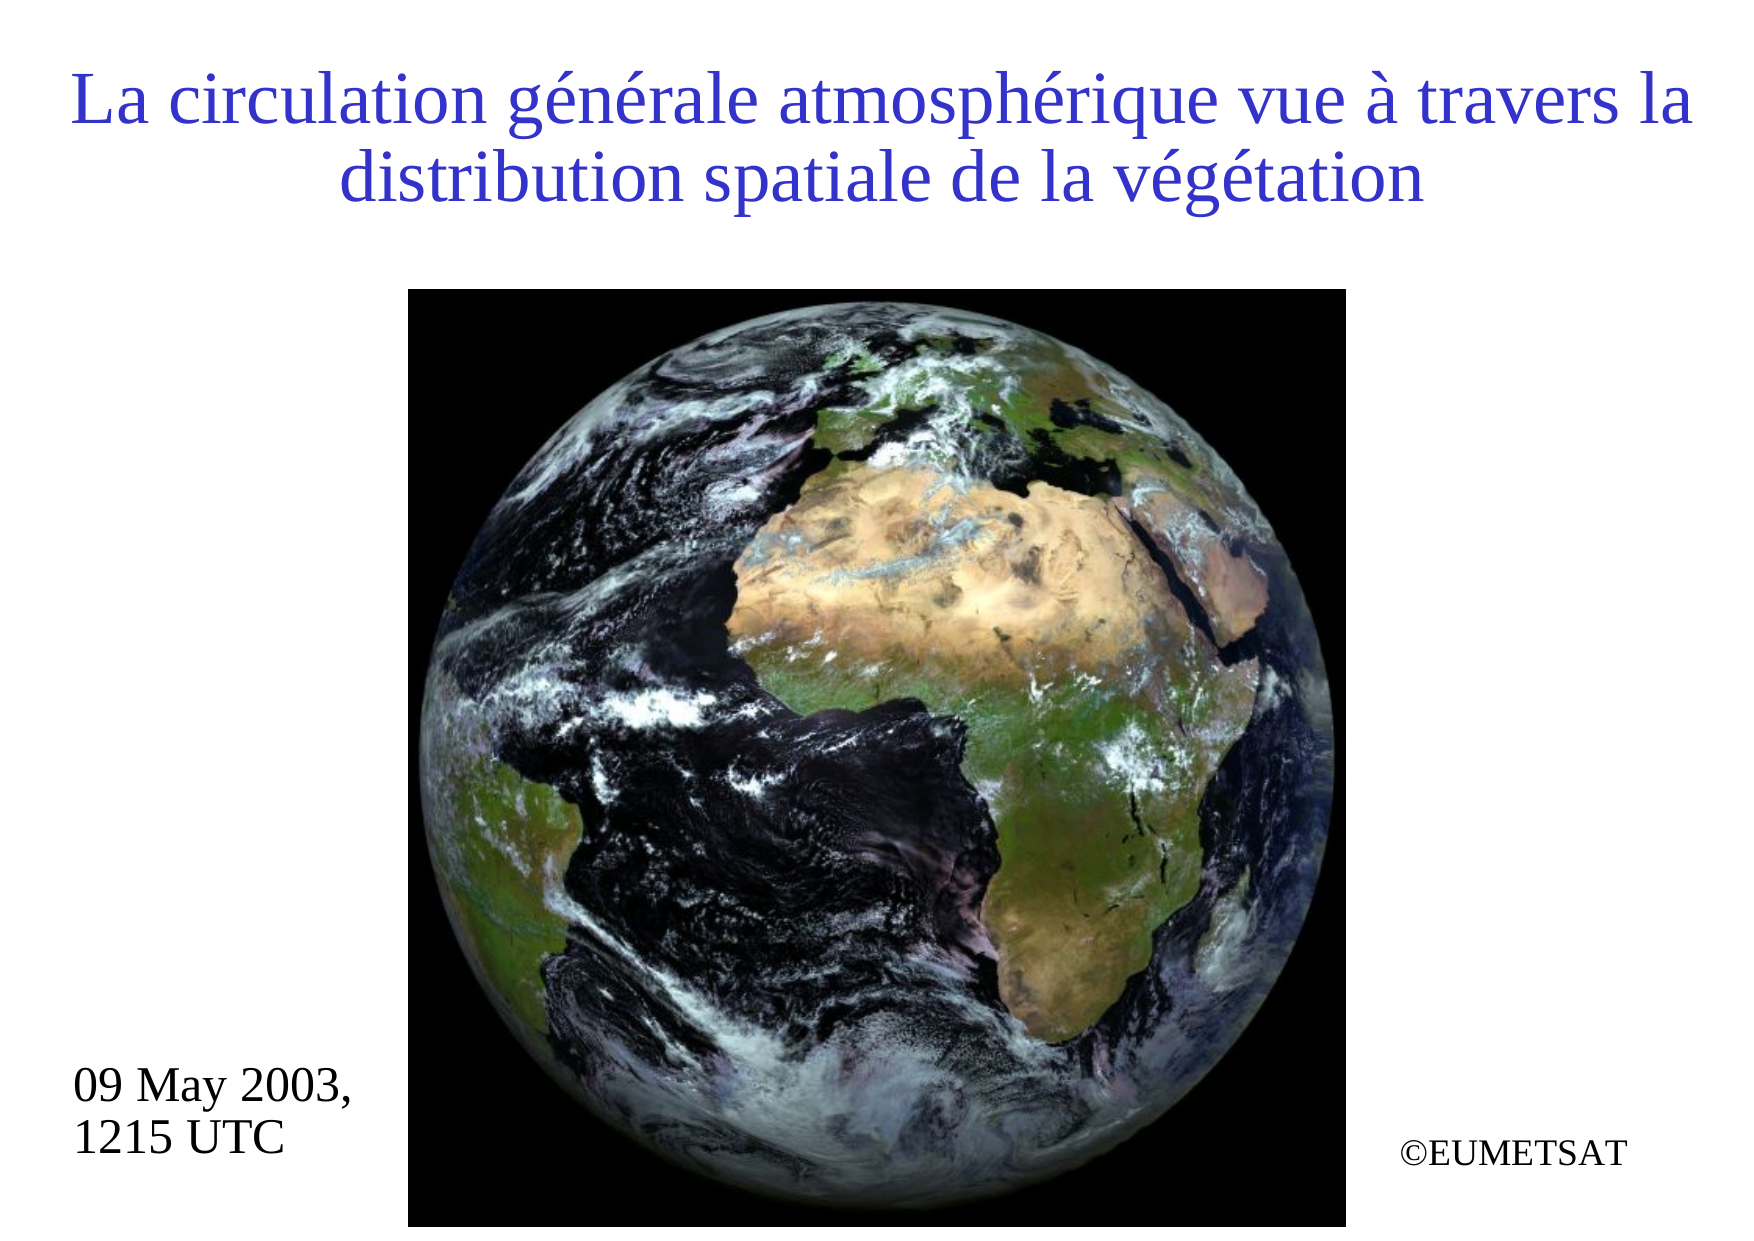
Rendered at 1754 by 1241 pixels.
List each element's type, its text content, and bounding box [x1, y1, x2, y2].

text_box ©EUMETSAT [1384, 1126, 1669, 1182]
picture [408, 289, 1346, 1227]
text_box La circulation générale atmosphérique vue à travers la distribution spatiale de la végétation [50, 53, 1716, 225]
text_box 09 May 2003, 1215 UTC [59, 1052, 440, 1172]
